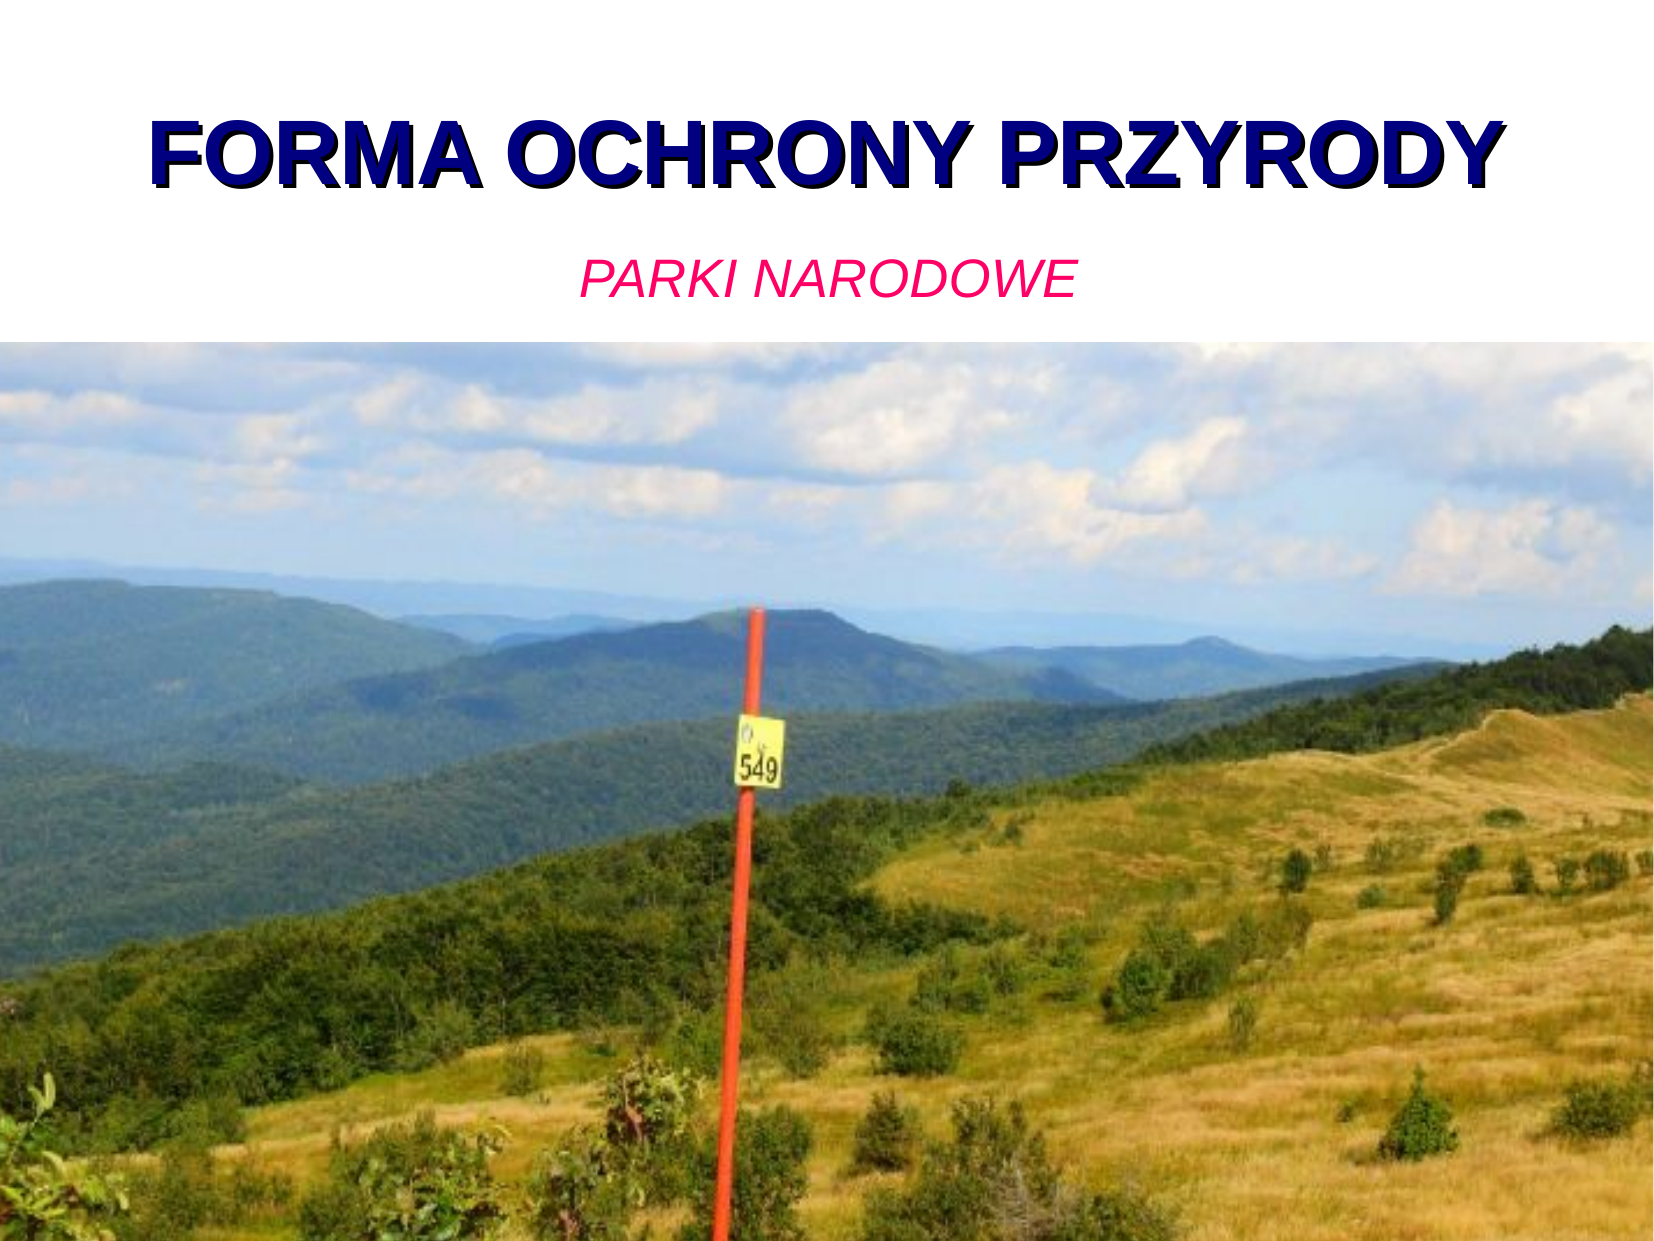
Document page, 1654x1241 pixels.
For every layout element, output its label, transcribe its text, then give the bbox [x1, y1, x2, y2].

list PARKI NARODOWE [118, 248, 1607, 342]
title FORMA OCHRONY PRZYRODY [82, 49, 1571, 257]
picture [0, 342, 1654, 1241]
